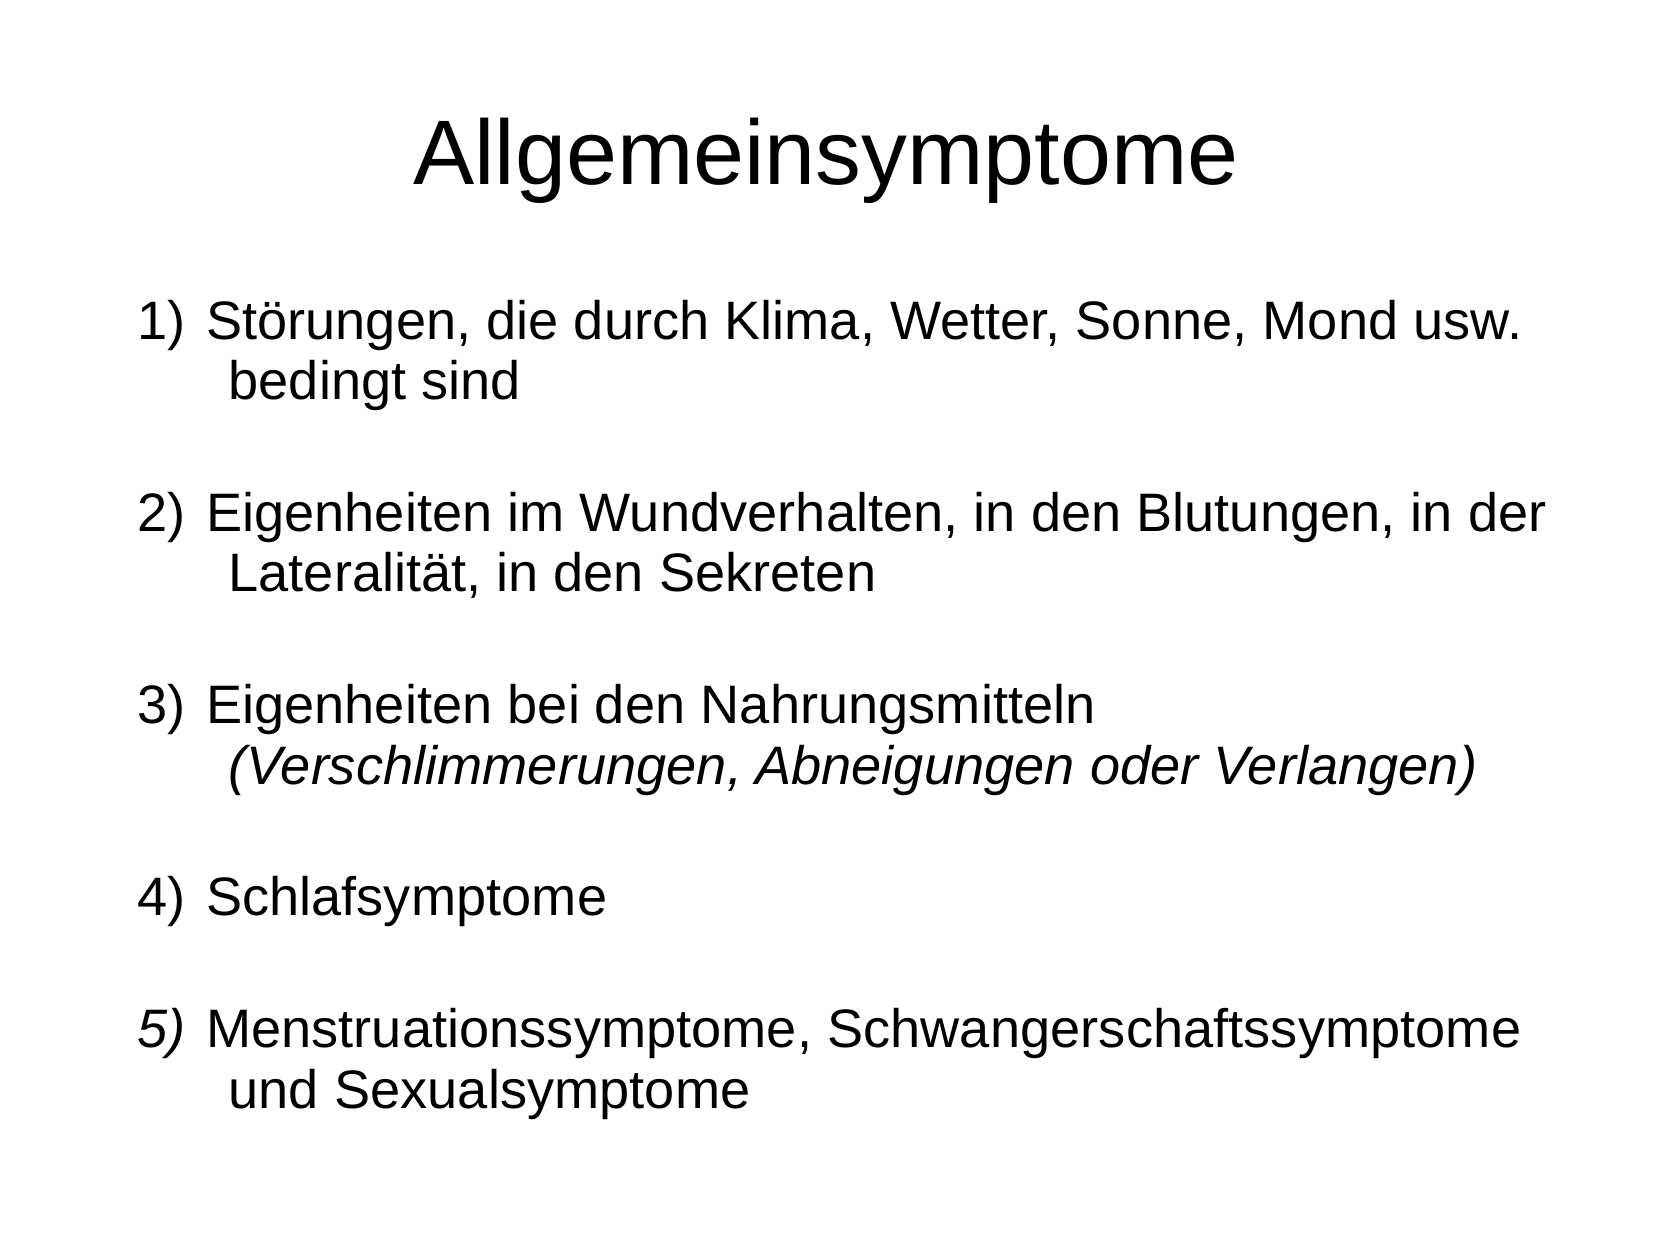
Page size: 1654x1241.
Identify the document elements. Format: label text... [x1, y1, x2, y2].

list Störungen, die durch Klima, Wetter, Sonne, Mond usw. bedingt sind Eigenheiten im Wundverhalten, in den Blutungen, in der Lateralität, in den Sekreten Eigenheiten bei den Nahrungsmitteln (Verschlimmerungen, Abneigungen oder Verlangen) Schlafsymptome Menstruationssymptome, Schwangerschaftssymptome und Sexualsymptome [82, 290, 1571, 1120]
title Allgemeinsymptome [82, 49, 1571, 257]
